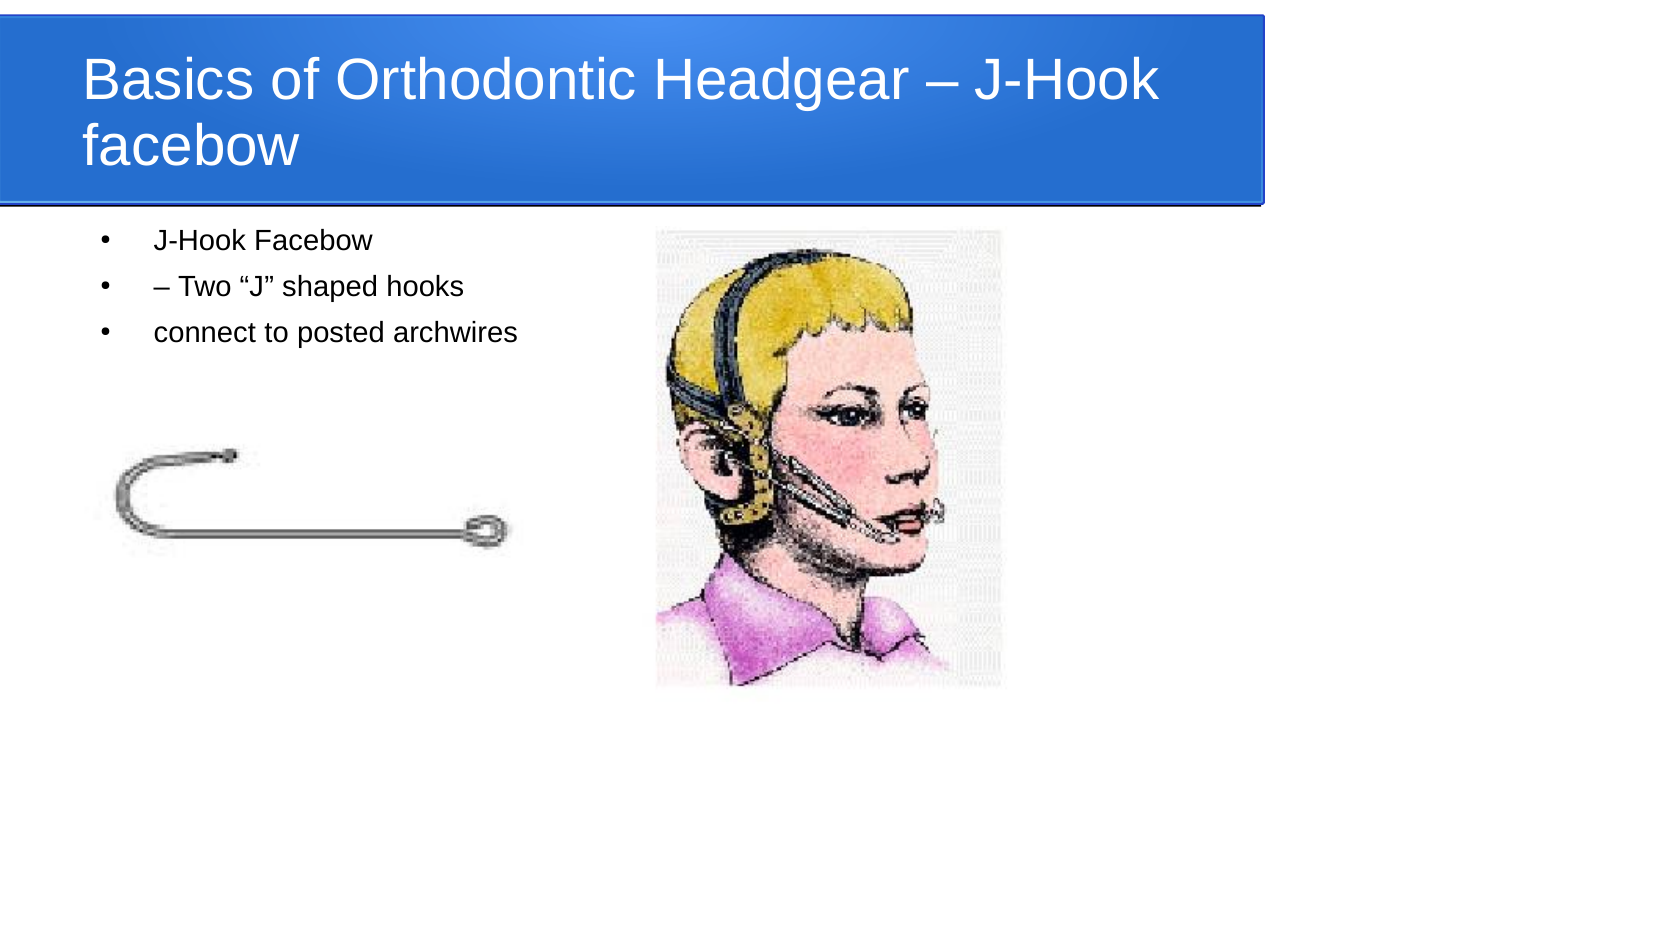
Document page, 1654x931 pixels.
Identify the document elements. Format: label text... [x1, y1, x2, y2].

title Basics of Orthodontic Headgear – J-Hook facebow [82, 35, 1235, 189]
list J-Hook Facebow – Two “J” shaped hooks connect to posted archwires [82, 224, 1571, 764]
picture [631, 226, 1026, 705]
picture [60, 419, 545, 588]
